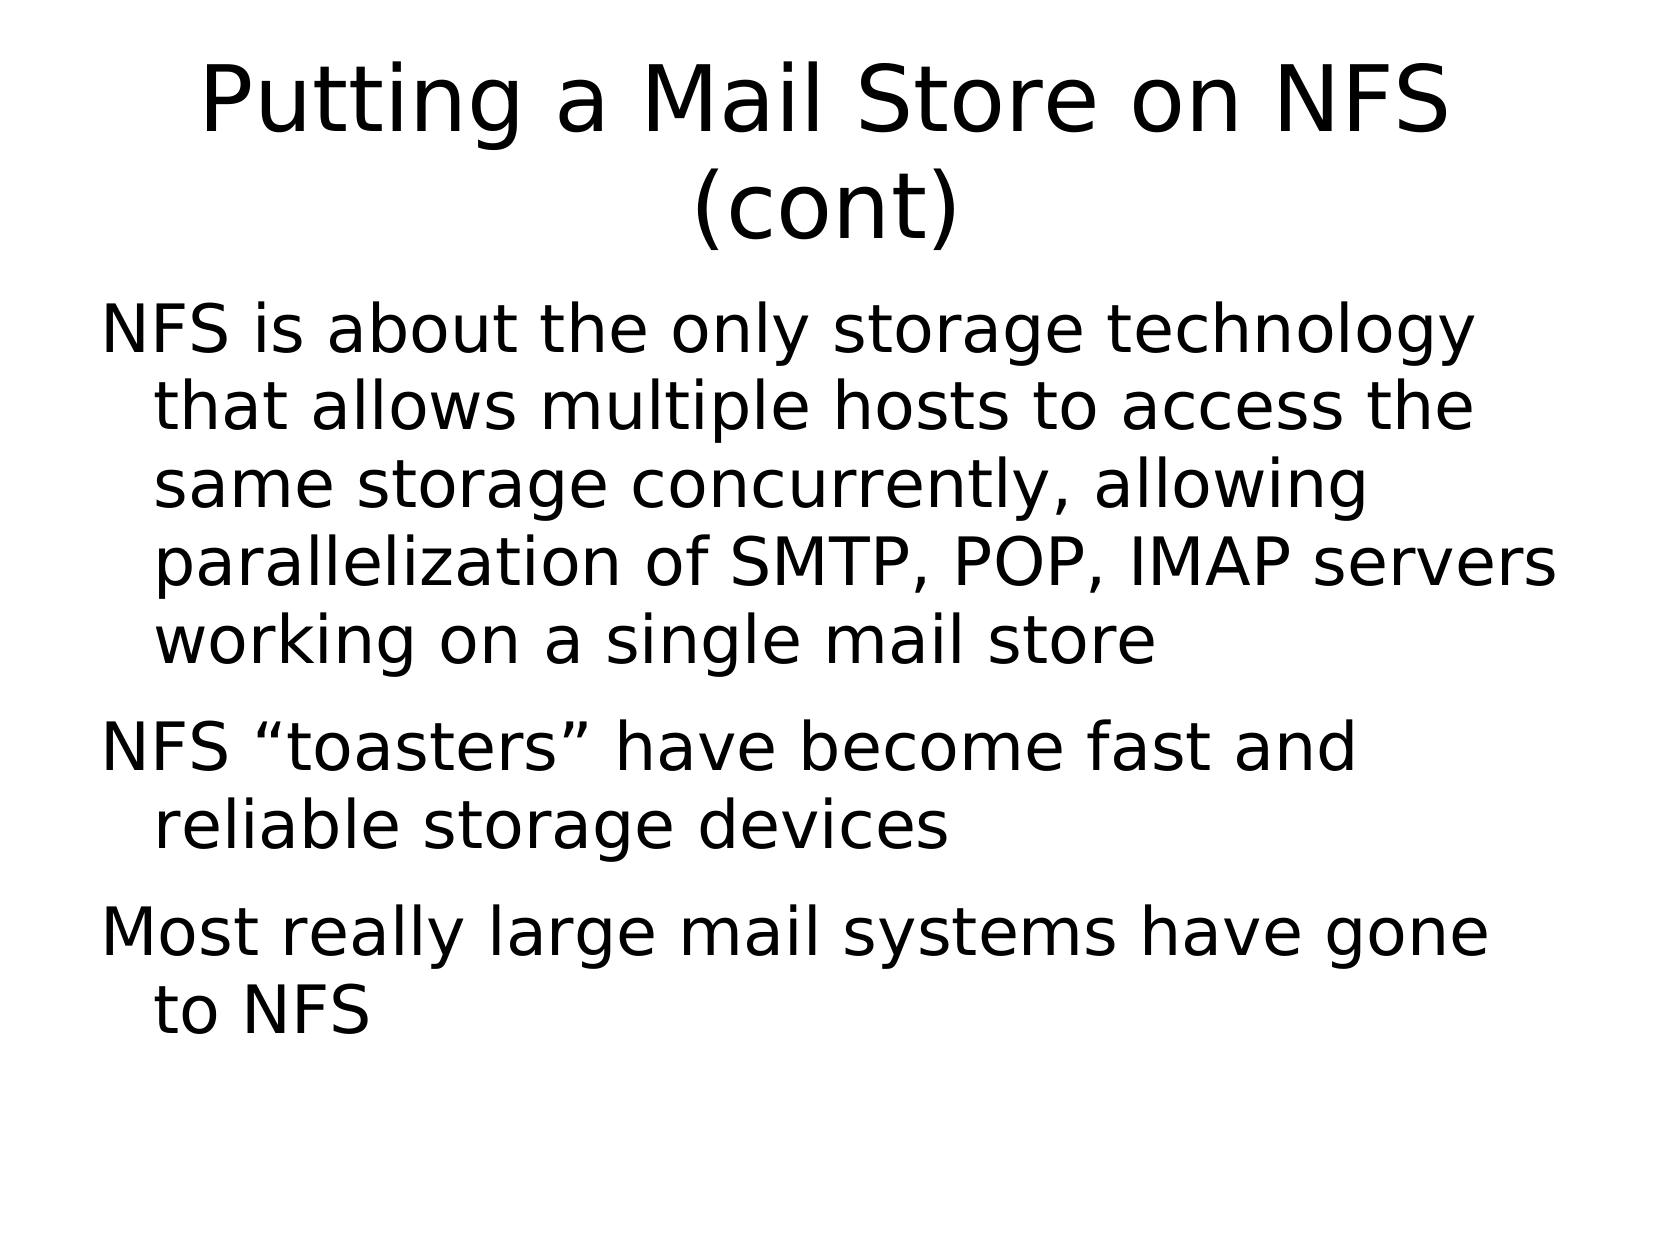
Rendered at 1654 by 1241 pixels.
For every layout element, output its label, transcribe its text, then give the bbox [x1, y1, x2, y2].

title Putting a Mail Store on NFS (cont) [82, 45, 1571, 261]
list NFS is about the only storage technology that allows multiple hosts to access the same storage concurrently, allowing parallelization of SMTP, POP, IMAP servers working on a single mail store NFS “toasters” have become fast and reliable storage devices Most really large mail systems have gone to NFS [82, 290, 1571, 1094]
